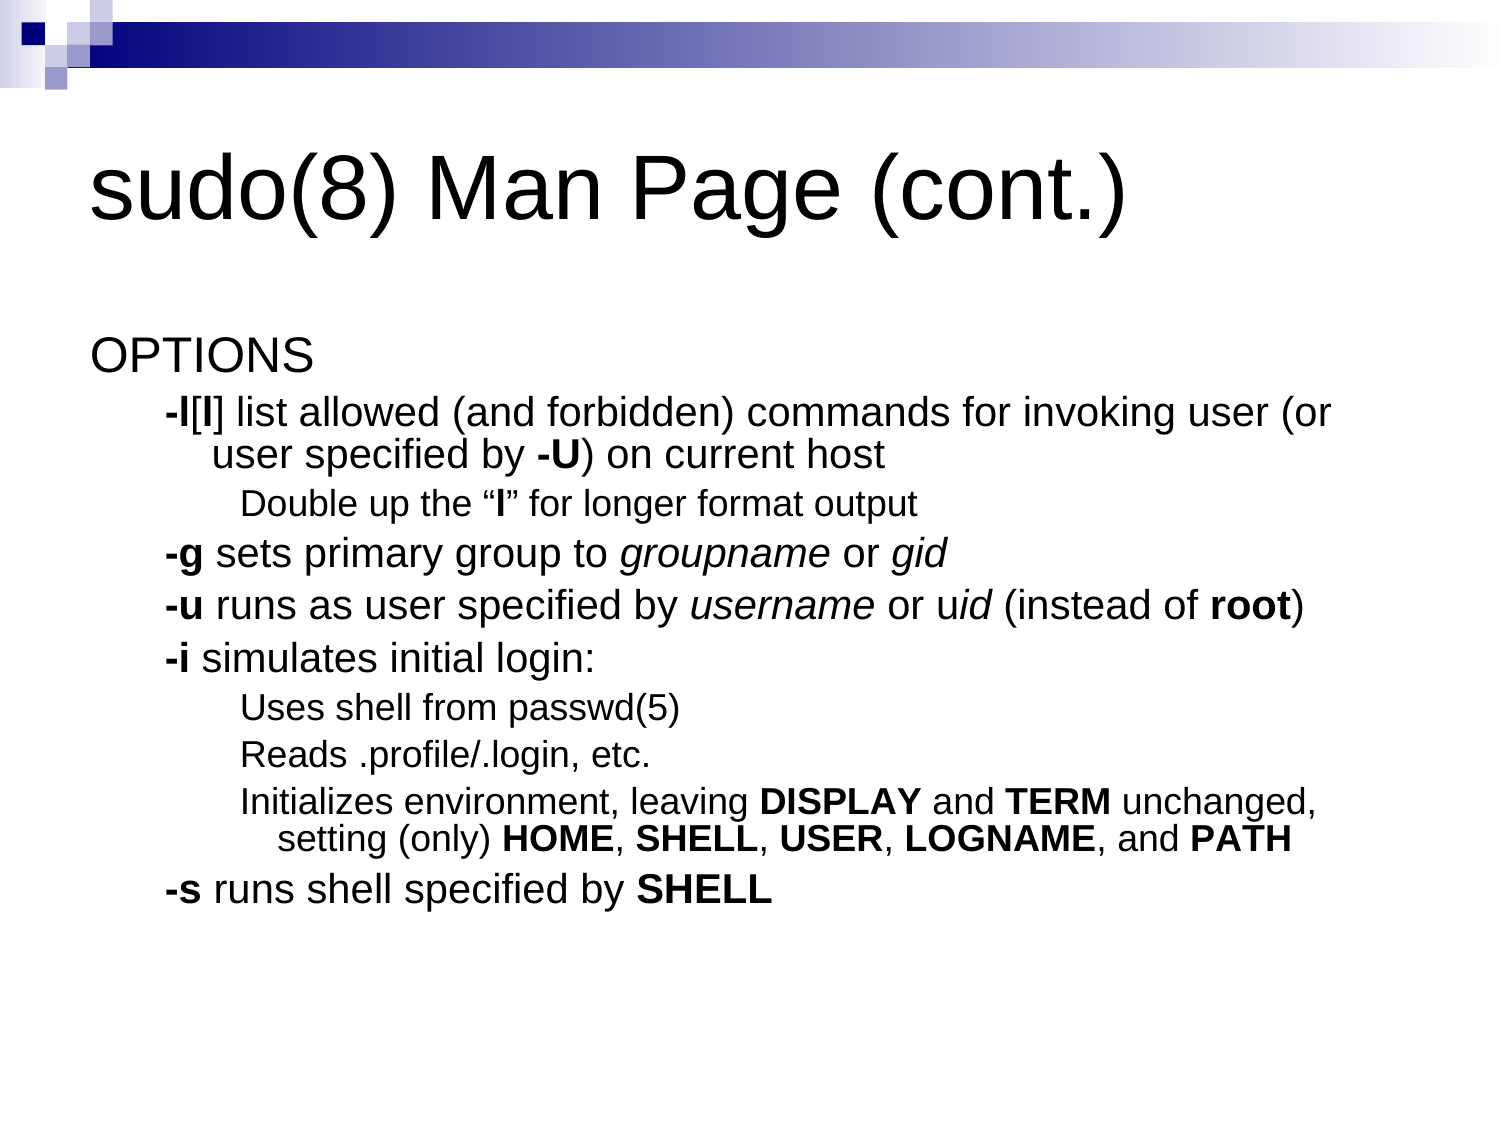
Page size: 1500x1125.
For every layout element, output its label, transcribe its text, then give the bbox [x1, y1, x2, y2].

title sudo(8) Man Page (cont.) [75, 75, 1426, 301]
list OPTIONS -l[l] list allowed (and forbidden) commands for invoking user (or user specified by -U) on current host Double up the “l” for longer format output -g sets primary group to groupname or gid -u runs as user specified by username or uid (instead of root) -i simulates initial login: Uses shell from passwd(5) Reads .profile/.login, etc. Initializes environment, leaving DISPLAY and TERM unchanged, setting (only) HOME, SHELL, USER, LOGNAME, and PATH -s runs shell specified by SHELL [75, 324, 1426, 963]
